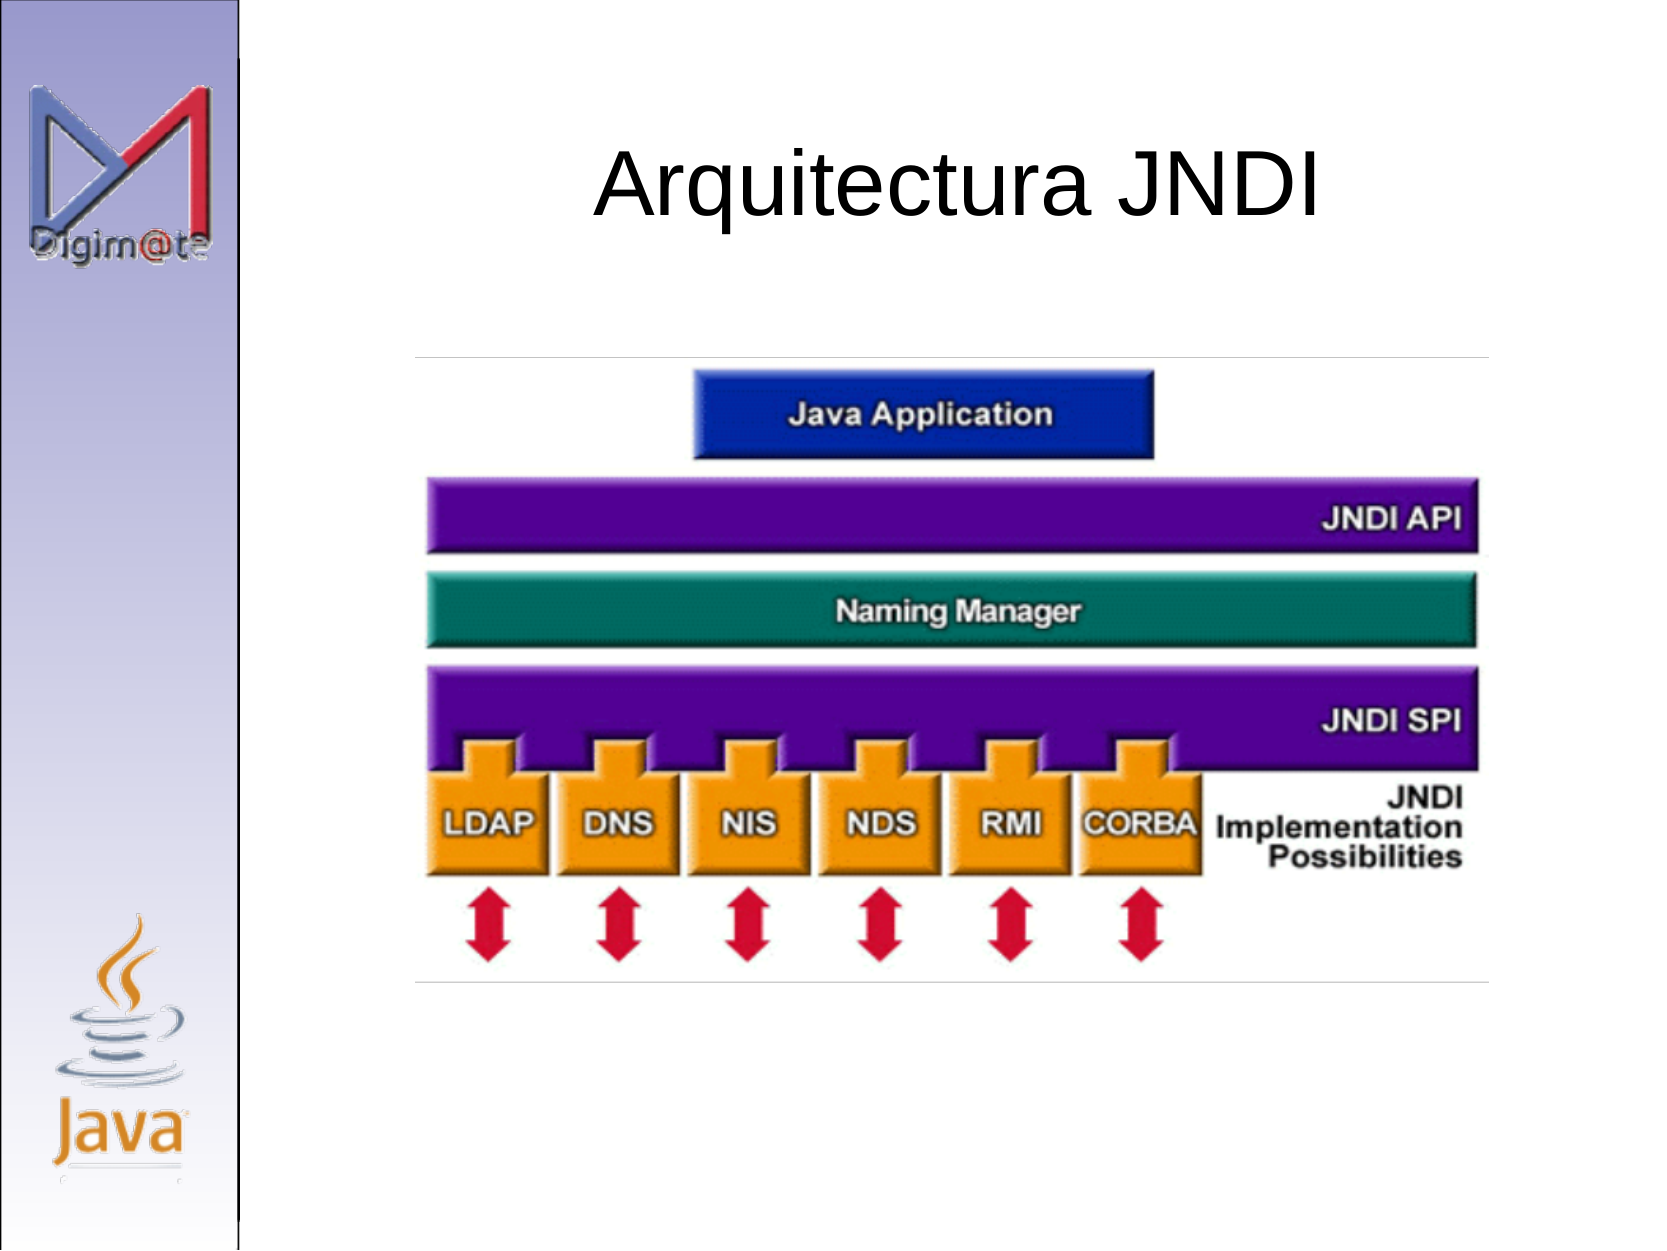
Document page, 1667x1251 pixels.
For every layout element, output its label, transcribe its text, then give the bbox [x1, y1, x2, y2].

title Arquitectura JNDI [267, 65, 1650, 281]
picture [0, 0, 1667, 1250]
